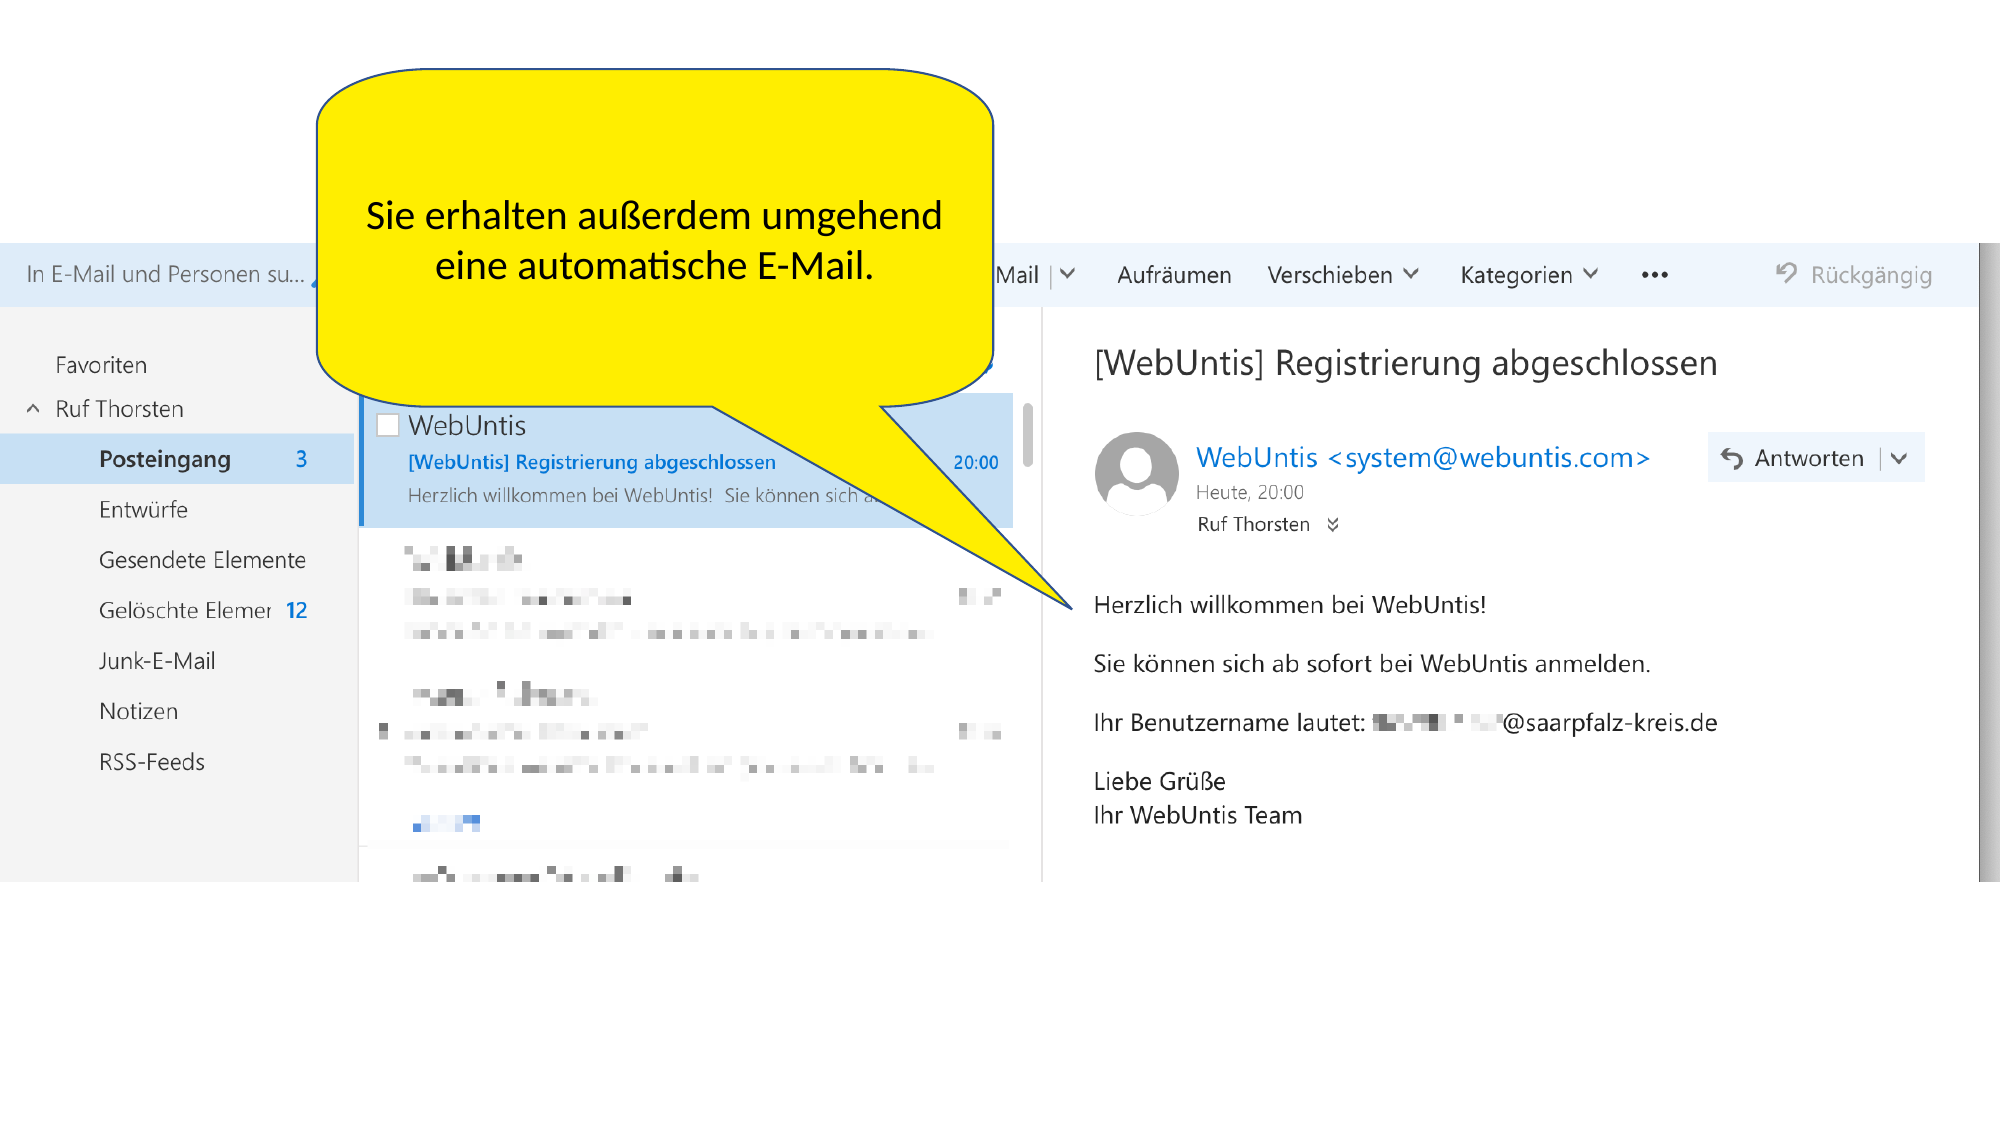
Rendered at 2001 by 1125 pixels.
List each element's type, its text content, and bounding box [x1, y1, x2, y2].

text_box Sie erhalten außerdem umgehend eine automatische E-Mail. [316, 69, 1073, 610]
picture [0, 243, 2000, 882]
